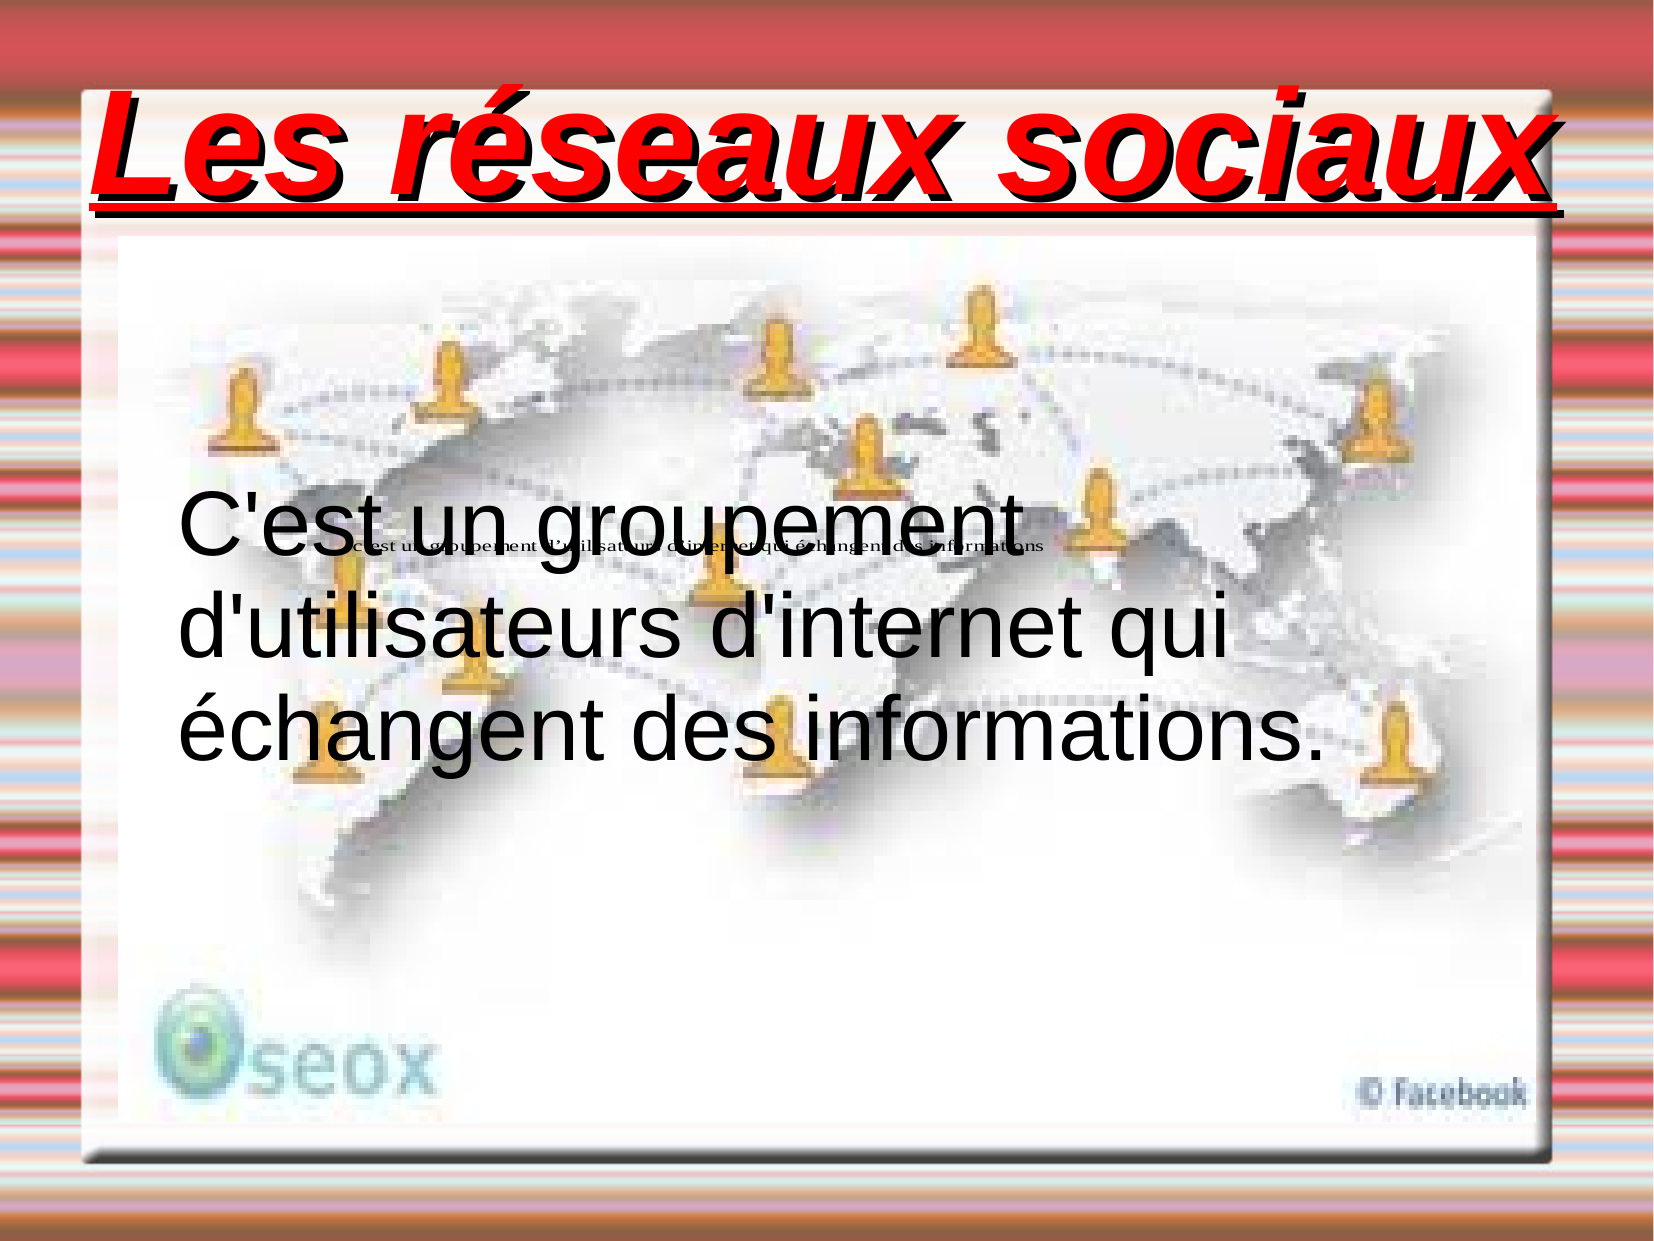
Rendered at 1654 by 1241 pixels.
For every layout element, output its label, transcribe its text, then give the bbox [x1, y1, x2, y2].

picture [0, 0, 1654, 1241]
text_box Les réseaux sociaux [88, 59, 1565, 355]
text_box C'est un groupement d'utilisateurs d'internet qui échangent des informations. [177, 472, 1477, 781]
chart [177, 974, 1272, 1241]
